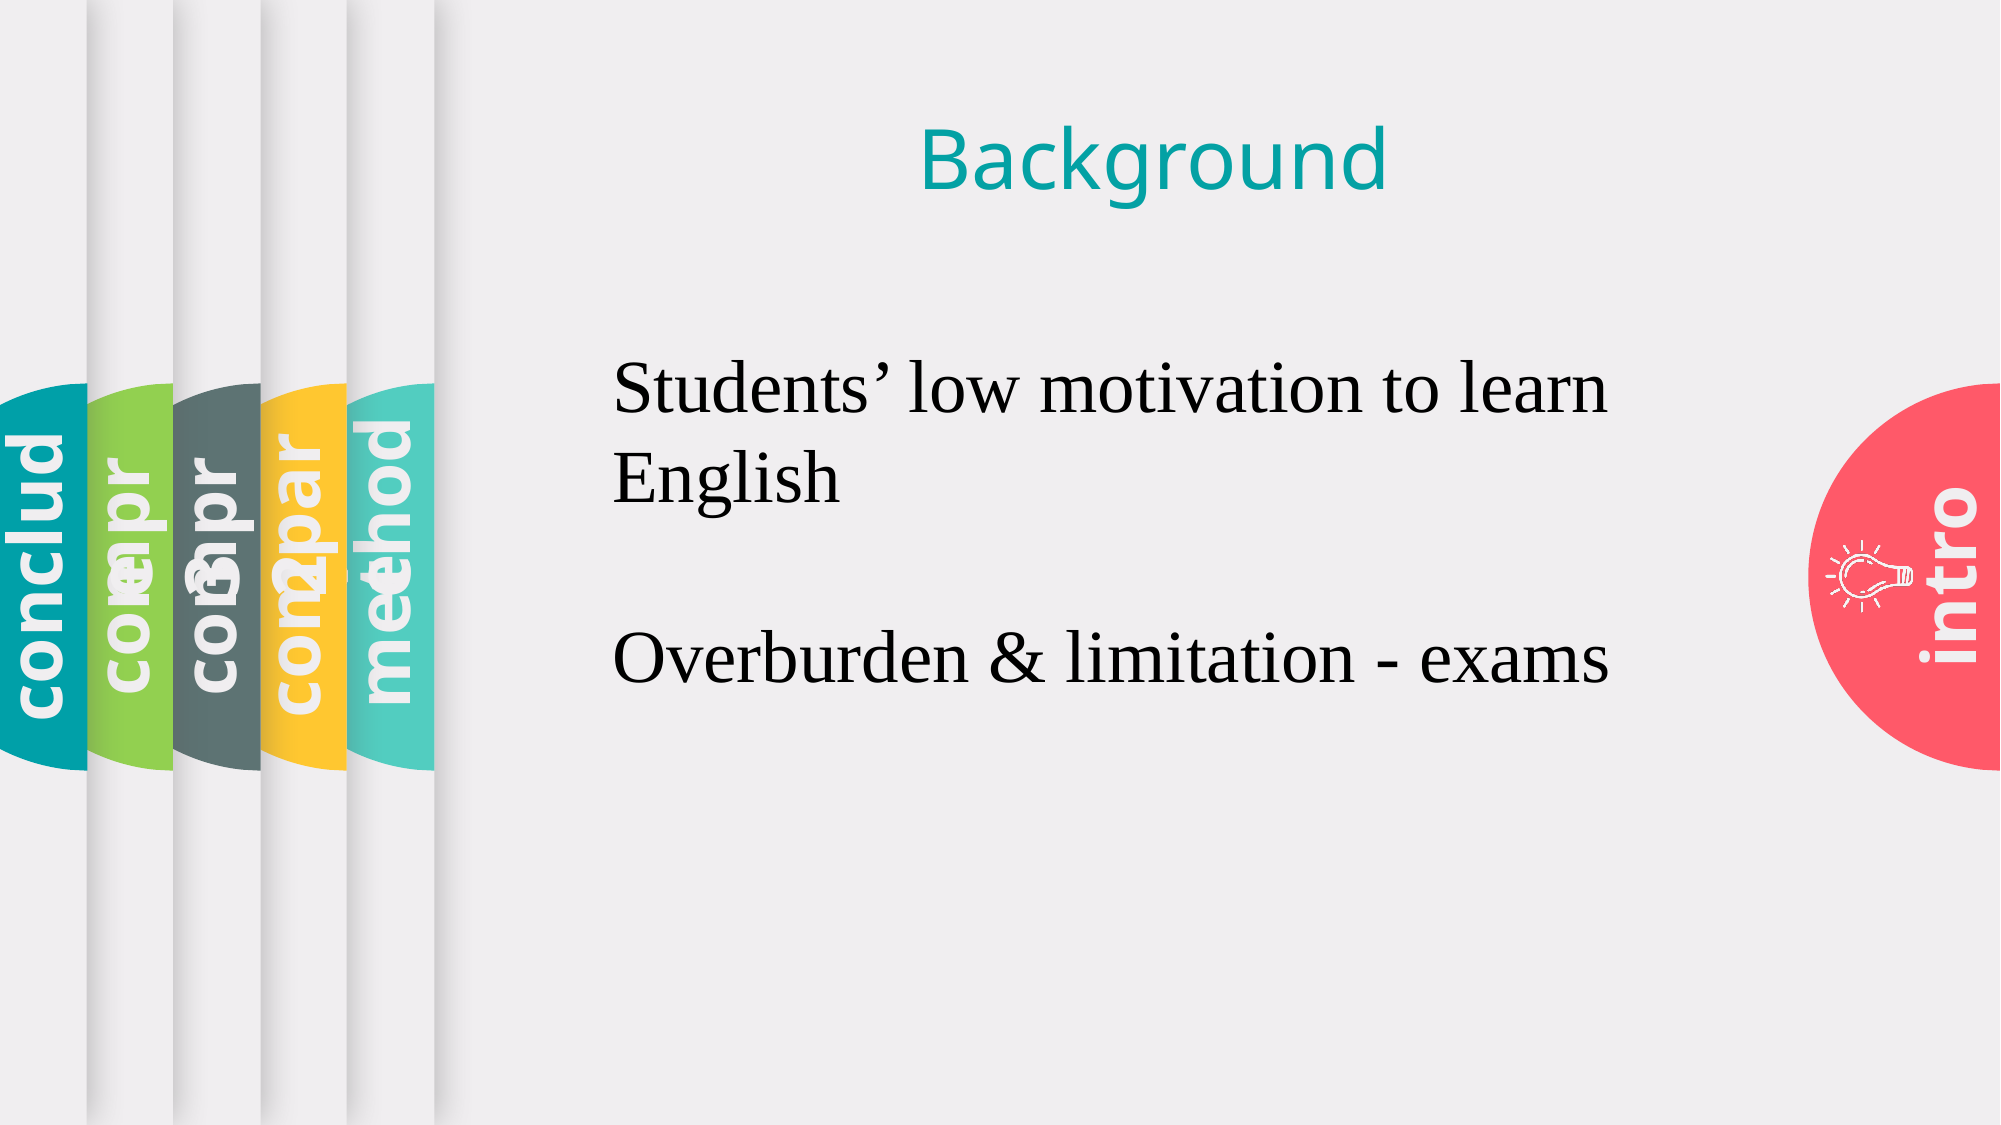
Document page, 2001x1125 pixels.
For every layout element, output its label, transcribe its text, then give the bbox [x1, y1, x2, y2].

text_box conclude [0, 412, 175, 740]
text_box compr 2 [262, 412, 350, 740]
text_box Students’ low motivation to learn English Overburden & limitation - exams [597, 329, 1712, 705]
text_box compare [350, 412, 433, 740]
text_box Background [822, 99, 1487, 215]
text_box intro [1893, 413, 1999, 741]
picture [1825, 532, 1913, 620]
text_box method [347, 399, 434, 726]
text_box compr 3 [175, 412, 262, 740]
text_box [0, 0, 2000, 1125]
